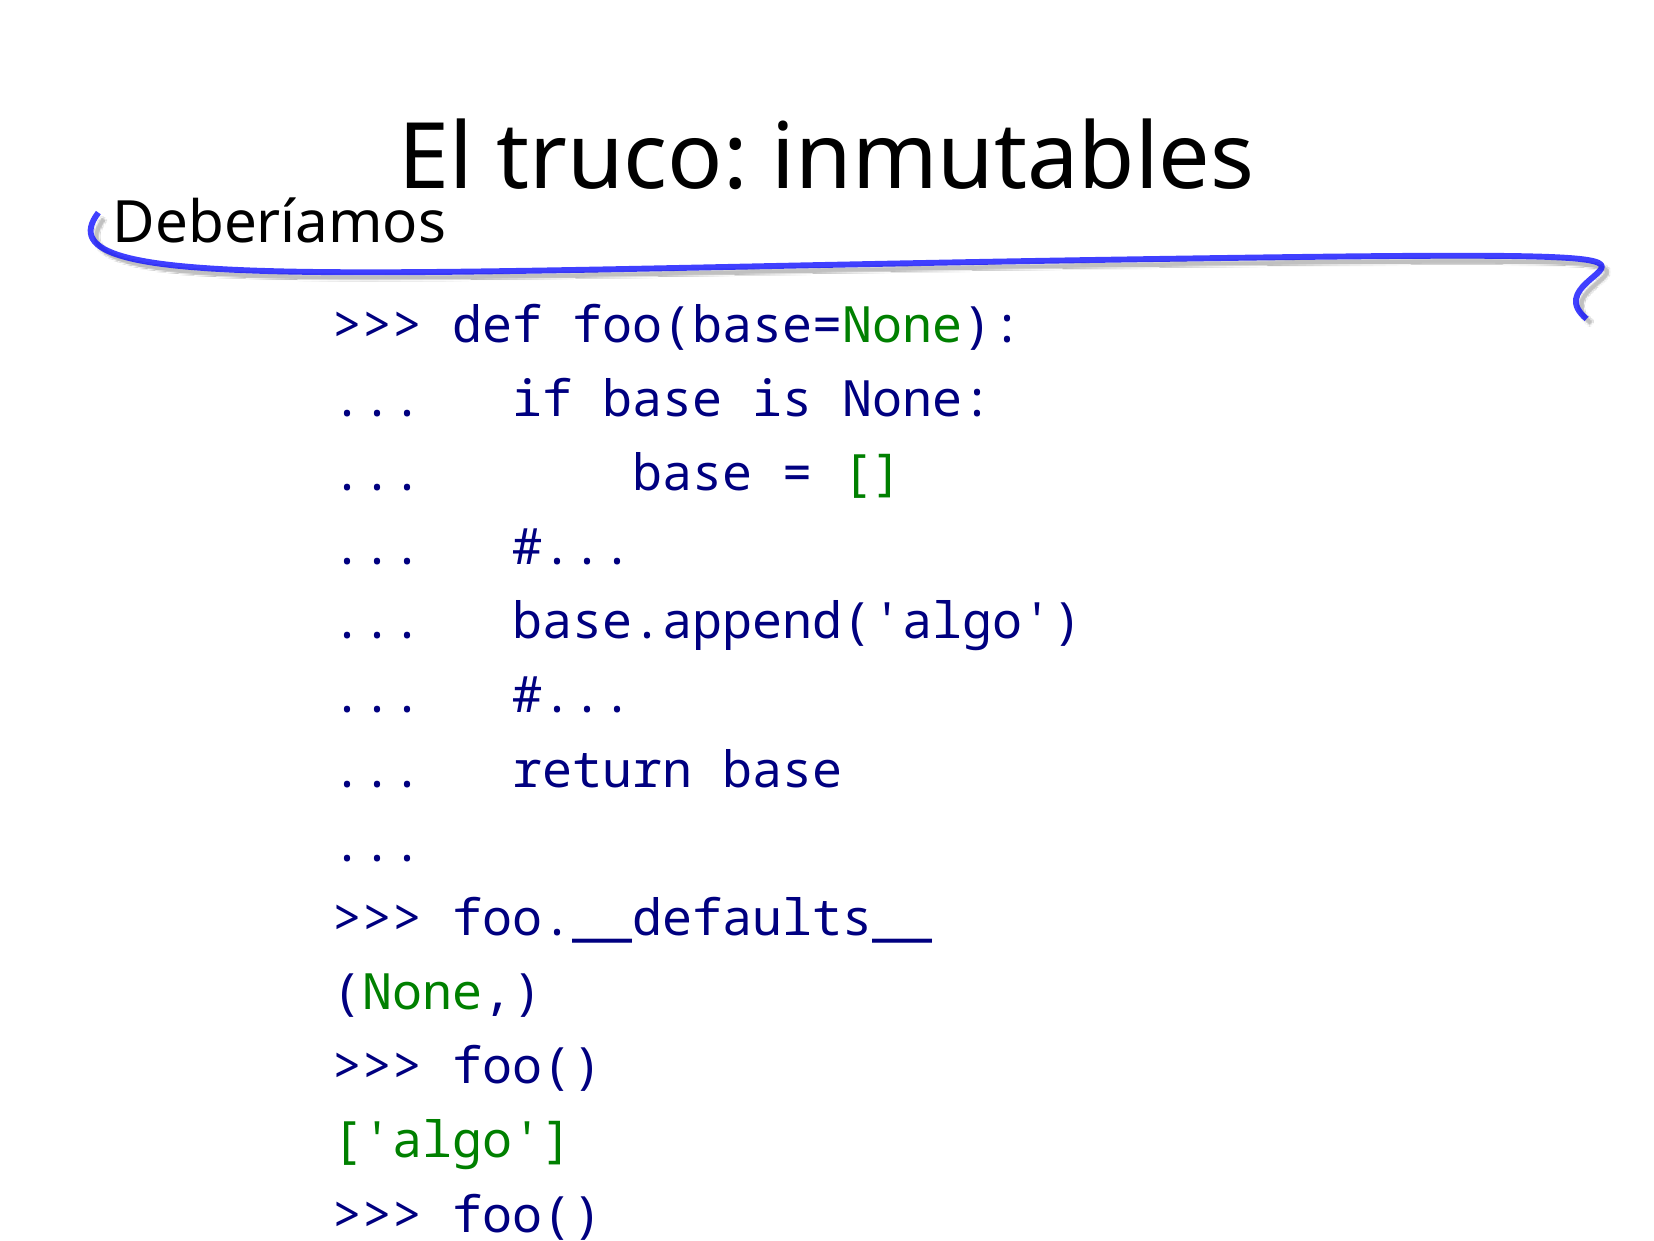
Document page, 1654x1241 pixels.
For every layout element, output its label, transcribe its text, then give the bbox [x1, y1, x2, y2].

title El truco: inmutables [82, 49, 1571, 257]
subtitle Deberíamos >>> def foo(base=None): ... if base is None: ... base = [] ... #... ... base.append('algo') ... #... ... return base ... >>> foo.__defaults__ (None,) >>> foo() ['algo'] >>> foo() ['algo'] [92, 309, 1548, 1192]
